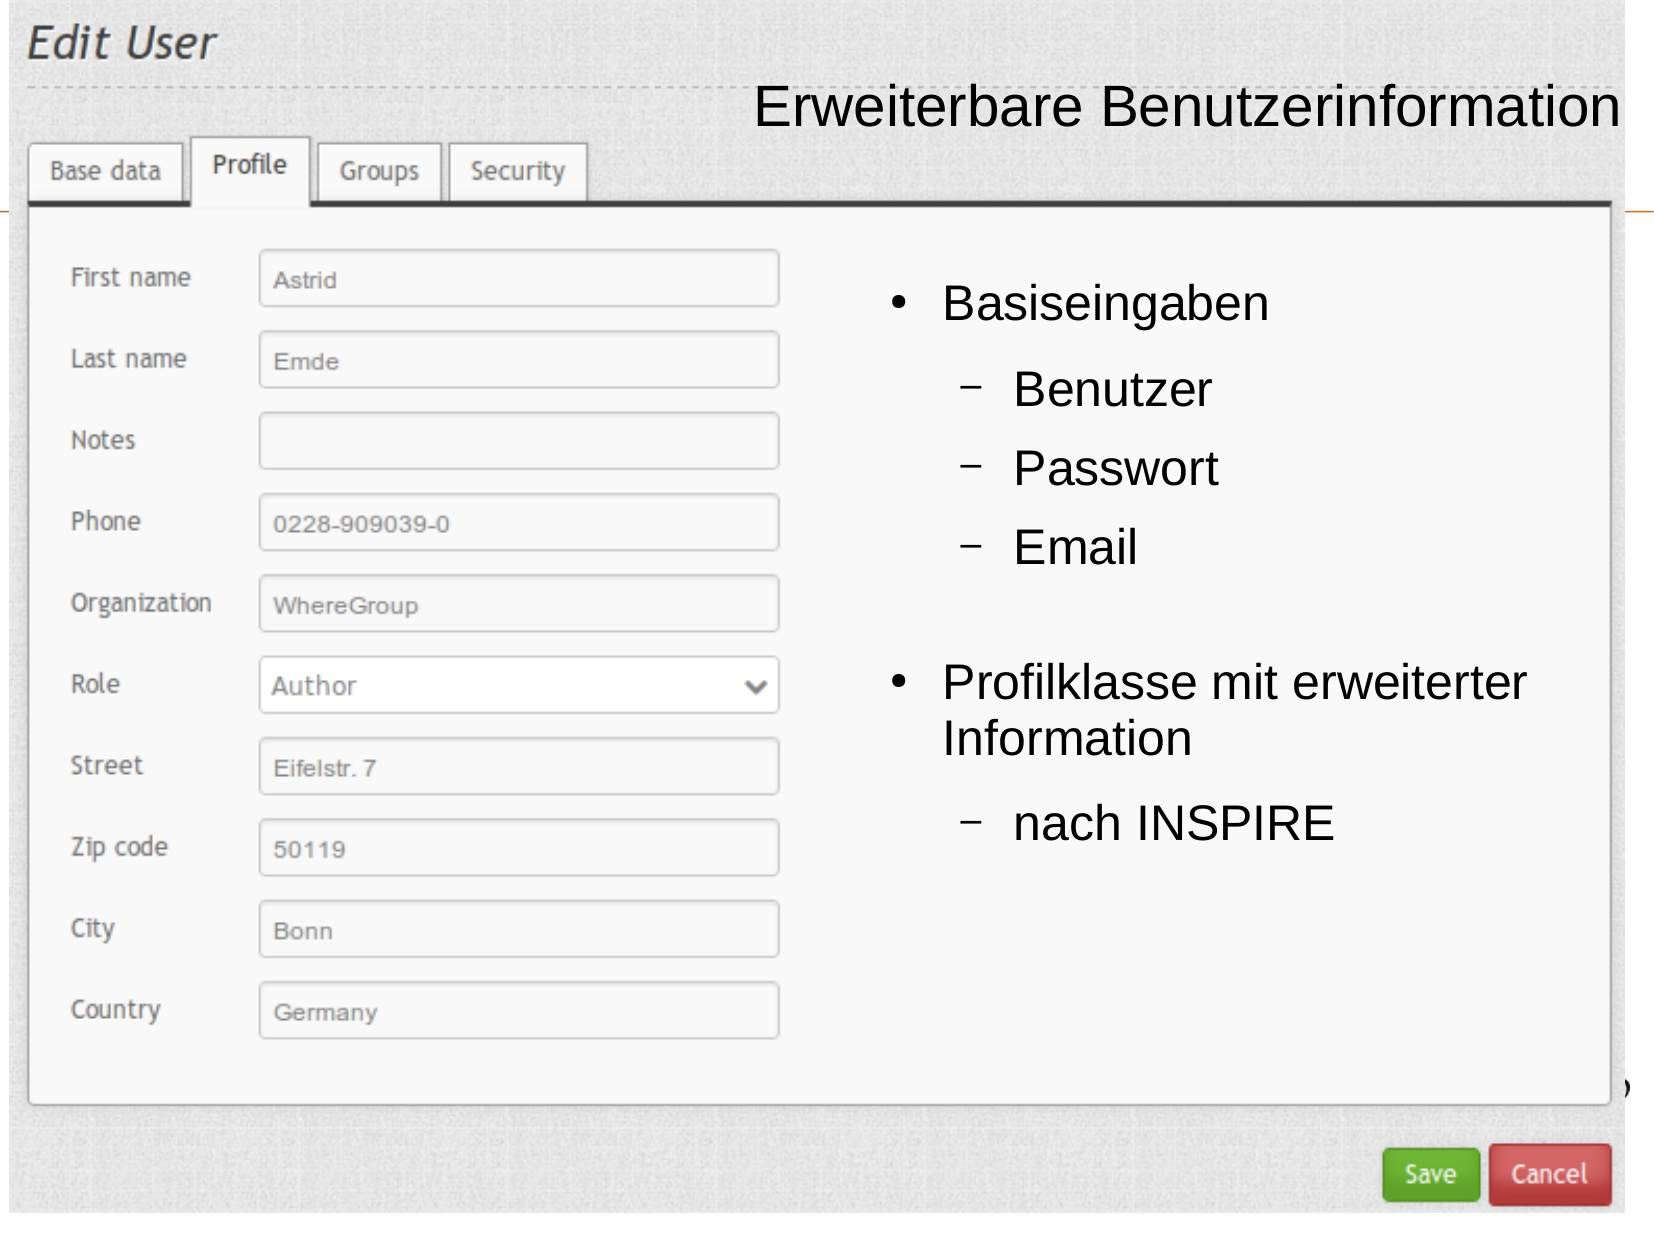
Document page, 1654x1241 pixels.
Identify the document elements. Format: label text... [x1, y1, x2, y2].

title Erweiterbare Benutzerinformation [135, 32, 1624, 180]
picture [9, 0, 1630, 1213]
list Basiseingaben Benutzer Passwort Email Profilklasse mit erweiterter Information nach INSPIRE [872, 275, 1552, 1094]
